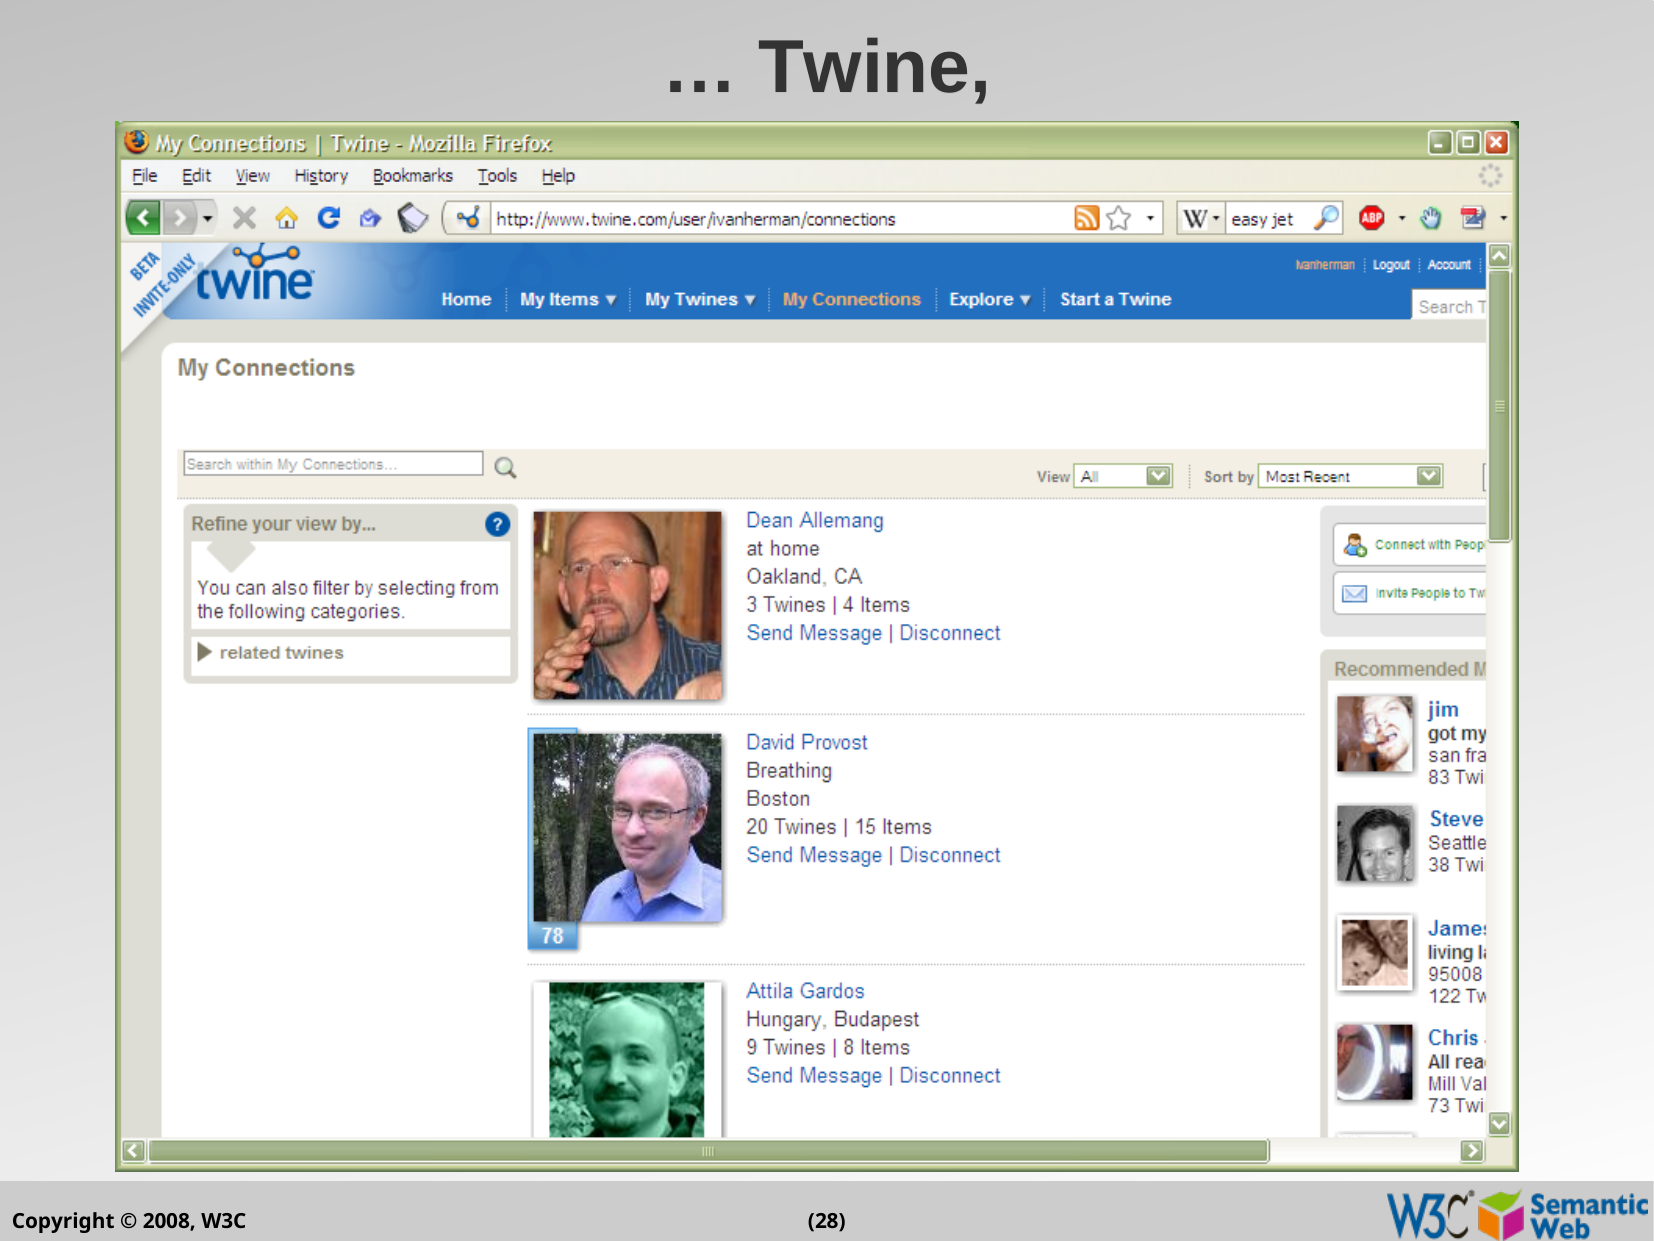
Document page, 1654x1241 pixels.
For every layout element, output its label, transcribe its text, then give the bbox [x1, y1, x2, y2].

title … Twine, [0, 5, 1654, 125]
picture [1387, 1187, 1648, 1241]
picture [115, 121, 1519, 1172]
